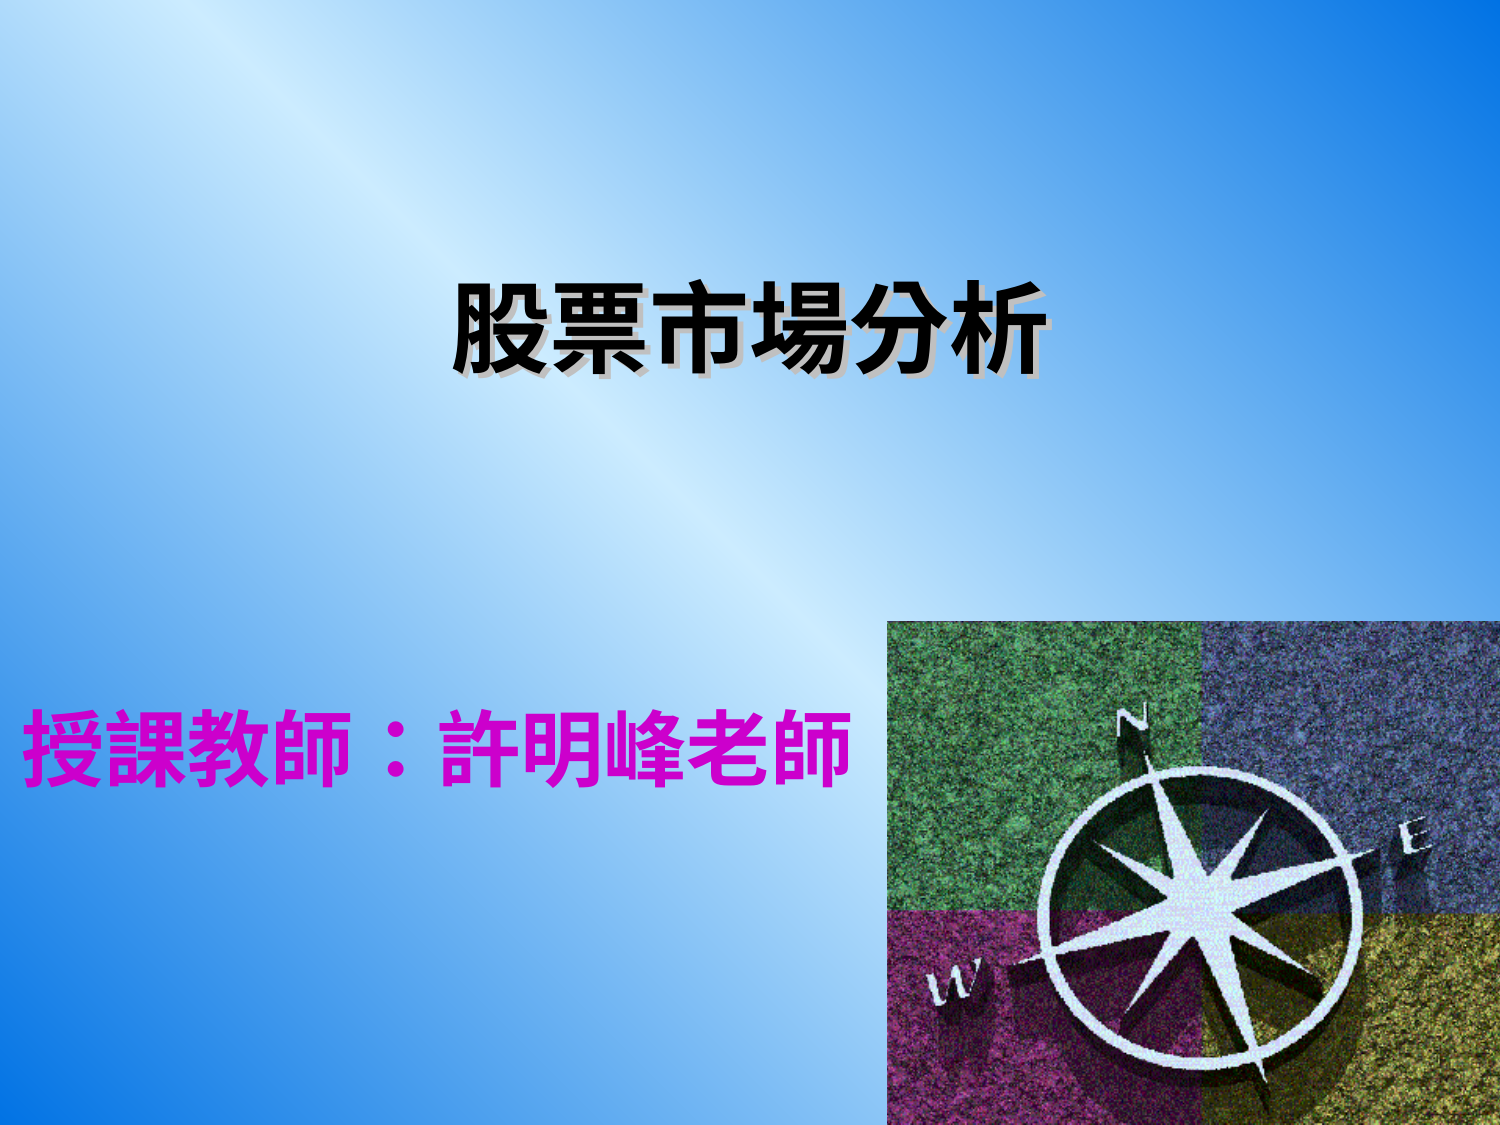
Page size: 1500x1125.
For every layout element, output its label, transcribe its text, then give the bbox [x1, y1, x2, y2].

title 股票市場分析 [0, 0, 1500, 650]
text_box 授課教師：許明峰老師 [0, 689, 875, 805]
chart [887, 650, 1500, 1125]
